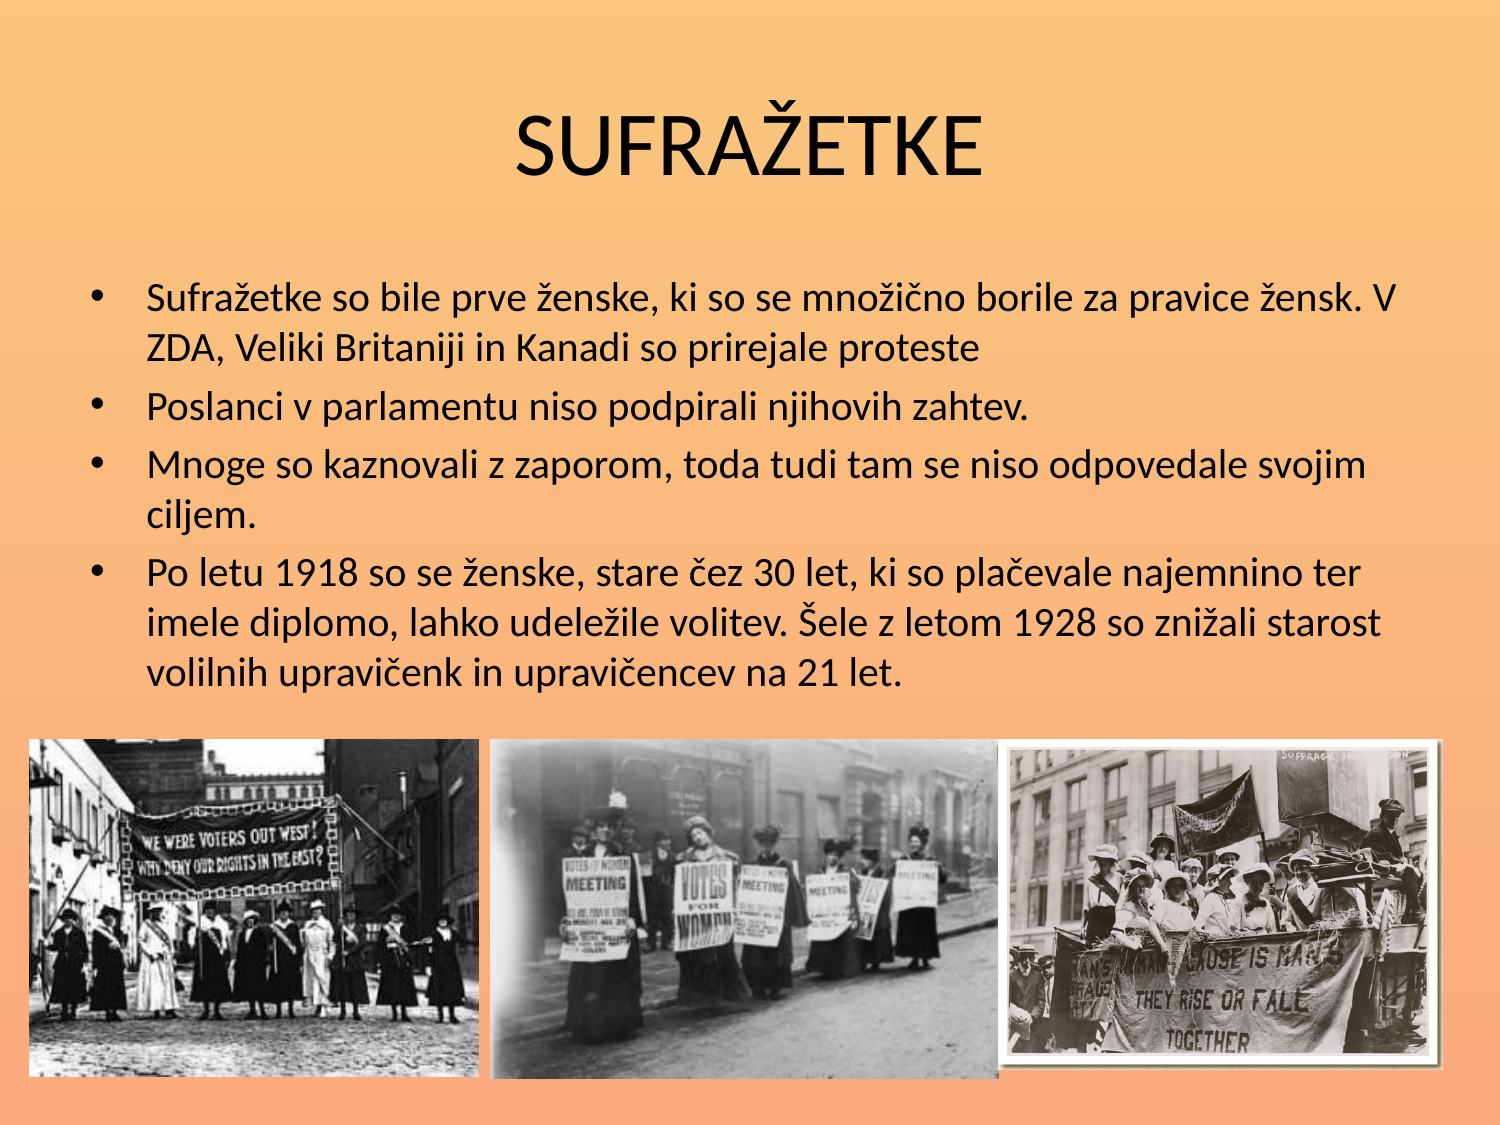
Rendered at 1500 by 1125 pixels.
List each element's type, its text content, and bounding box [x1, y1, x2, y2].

picture [490, 739, 1443, 1079]
picture [29, 739, 479, 1077]
title SUFRAŽETKE [75, 45, 1425, 233]
list Sufražetke so bile prve ženske, ki so se množično borile za pravice žensk. V ZDA, Veliki Britaniji in Kanadi so prirejale proteste Poslanci v parlamentu niso podpirali njihovih zahtev. Mnoge so kaznovali z zaporom, toda tudi tam se niso odpovedale svojim ciljem. Po letu 1918 so se ženske, stare čez 30 let, ki so plačevale najemnino ter imele diplomo, lahko udeležile volitev. Šele z letom 1928 so znižali starost volilnih upravičenk in upravičencev na 21 let. [75, 262, 1425, 1005]
